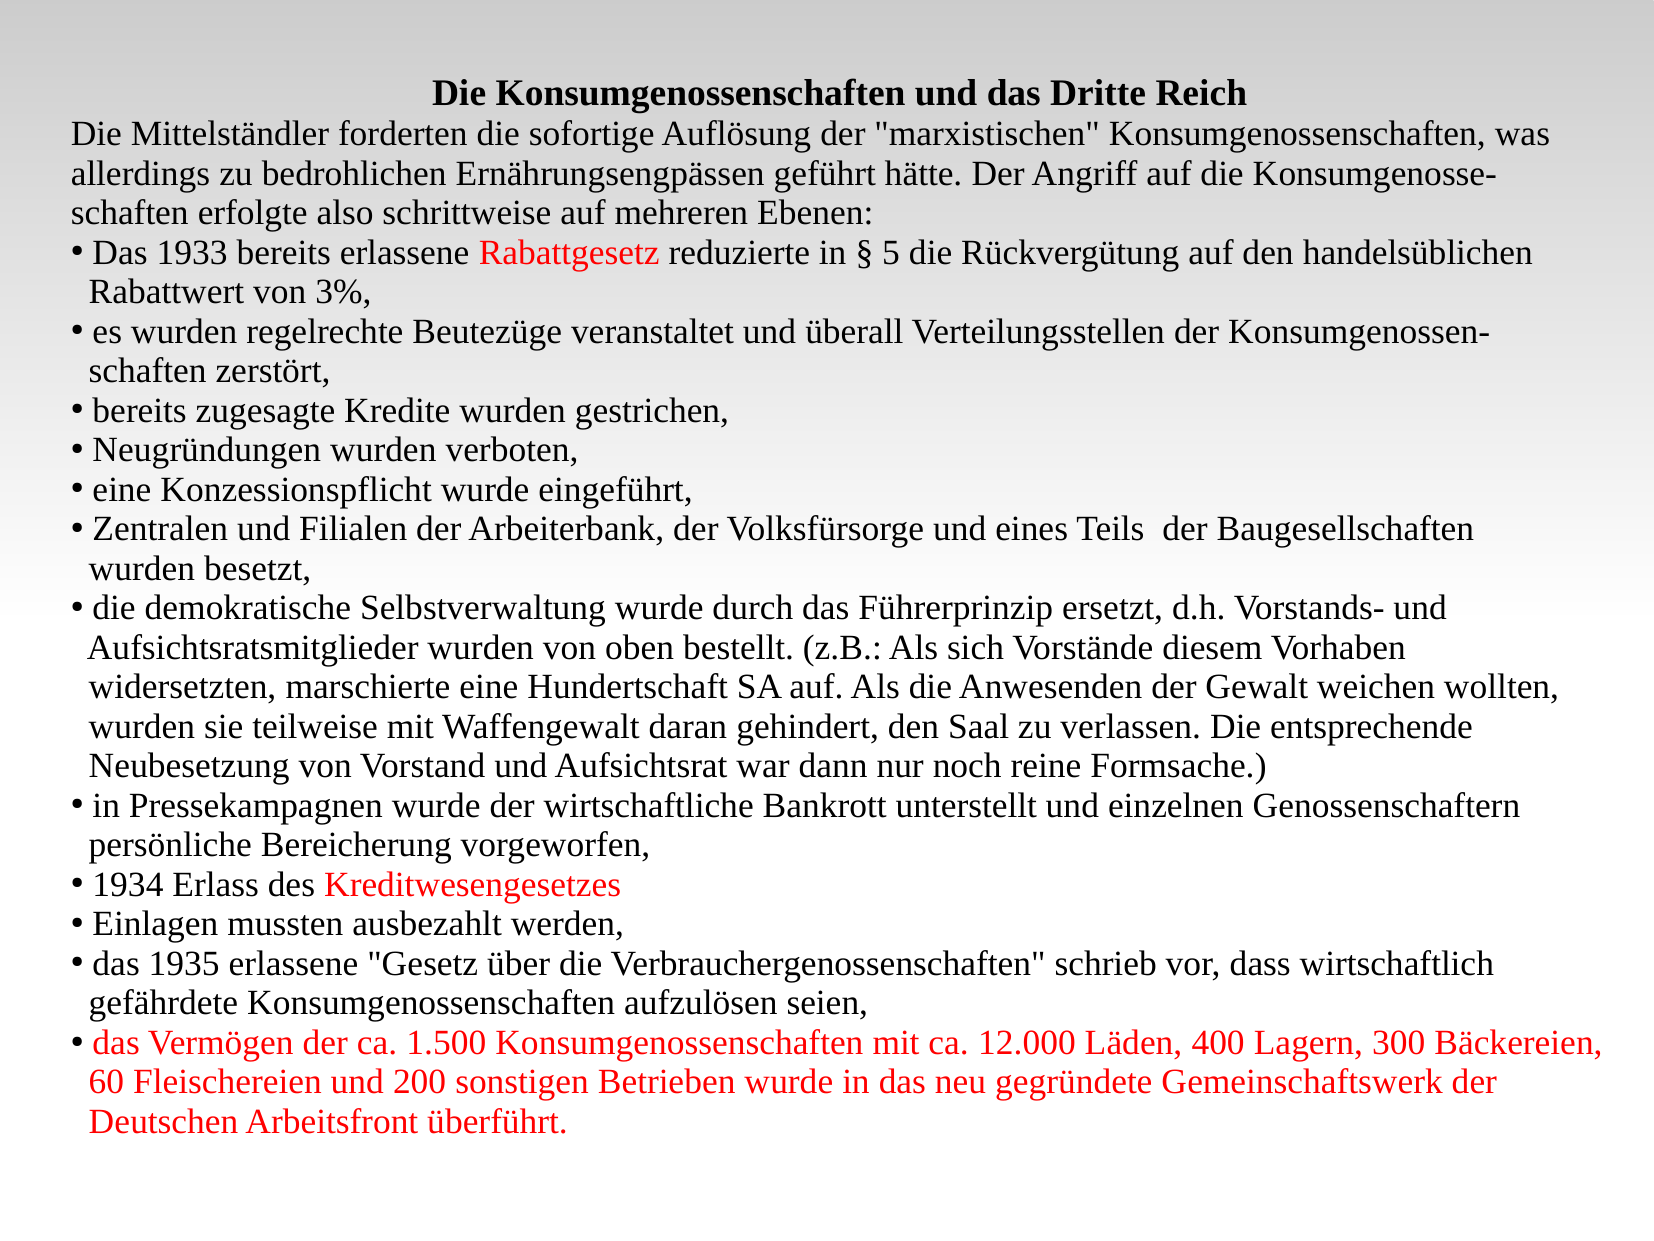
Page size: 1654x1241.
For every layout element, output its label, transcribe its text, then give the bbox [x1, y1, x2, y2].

text_box Die Konsumgenossenschaften und das Dritte Reich Die Mittelständler forderten die sofortige Auflösung der "marxistischen" Konsumgenossenschaften, was allerdings zu bedrohlichen Ernährungsengpässen geführt hätte. Der Angriff auf die Konsumgenosse- schaften erfolgte also schrittweise auf mehreren Ebenen: Das 1933 bereits erlassene Rabattgesetz reduzierte in § 5 die Rückvergütung auf den handelsüblichen Rabattwert von 3%, es wurden regelrechte Beutezüge veranstaltet und überall Verteilungsstellen der Konsumgenossen- schaften zerstört, bereits zugesagte Kredite wurden gestrichen, Neugründungen wurden verboten, eine Konzessionspflicht wurde eingeführt, Zentralen und Filialen der Arbeiterbank, der Volksfürsorge und eines Teils der Baugesellschaften wurden besetzt, die demokratische Selbstverwaltung wurde durch das Führerprinzip ersetzt, d.h. Vorstands- und Aufsichtsratsmitglieder wurden von oben bestellt. (z.B.: Als sich Vorstände diesem Vorhaben widersetzten, marschierte eine Hundertschaft SA auf. Als die Anwesenden der Gewalt weichen wollten, wurden sie teilweise mit Waffengewalt daran gehindert, den Saal zu verlassen. Die entsprechende Neubesetzung von Vorstand und Aufsichtsrat war dann nur noch reine Formsache.) in Pressekampagnen wurde der wirtschaftliche Bankrott unterstellt und einzelnen Genossenschaftern persönliche Bereicherung vorgeworfen, 1934 Erlass des Kreditwesengesetzes Einlagen mussten ausbezahlt werden, das 1935 erlassene "Gesetz über die Verbrauchergenossenschaften" schrieb vor, dass wirtschaftlich gefährdete Konsumgenossenschaften aufzulösen seien, das Vermögen der ca. 1.500 Konsumgenossenschaften mit ca. 12.000 Läden, 400 Lagern, 300 Bäckereien, 60 Fleischereien und 200 sonstigen Betrieben wurde in das neu gegründete Gemeinschaftswerk der Deutschen Arbeitsfront überführt. [55, 64, 1625, 1149]
